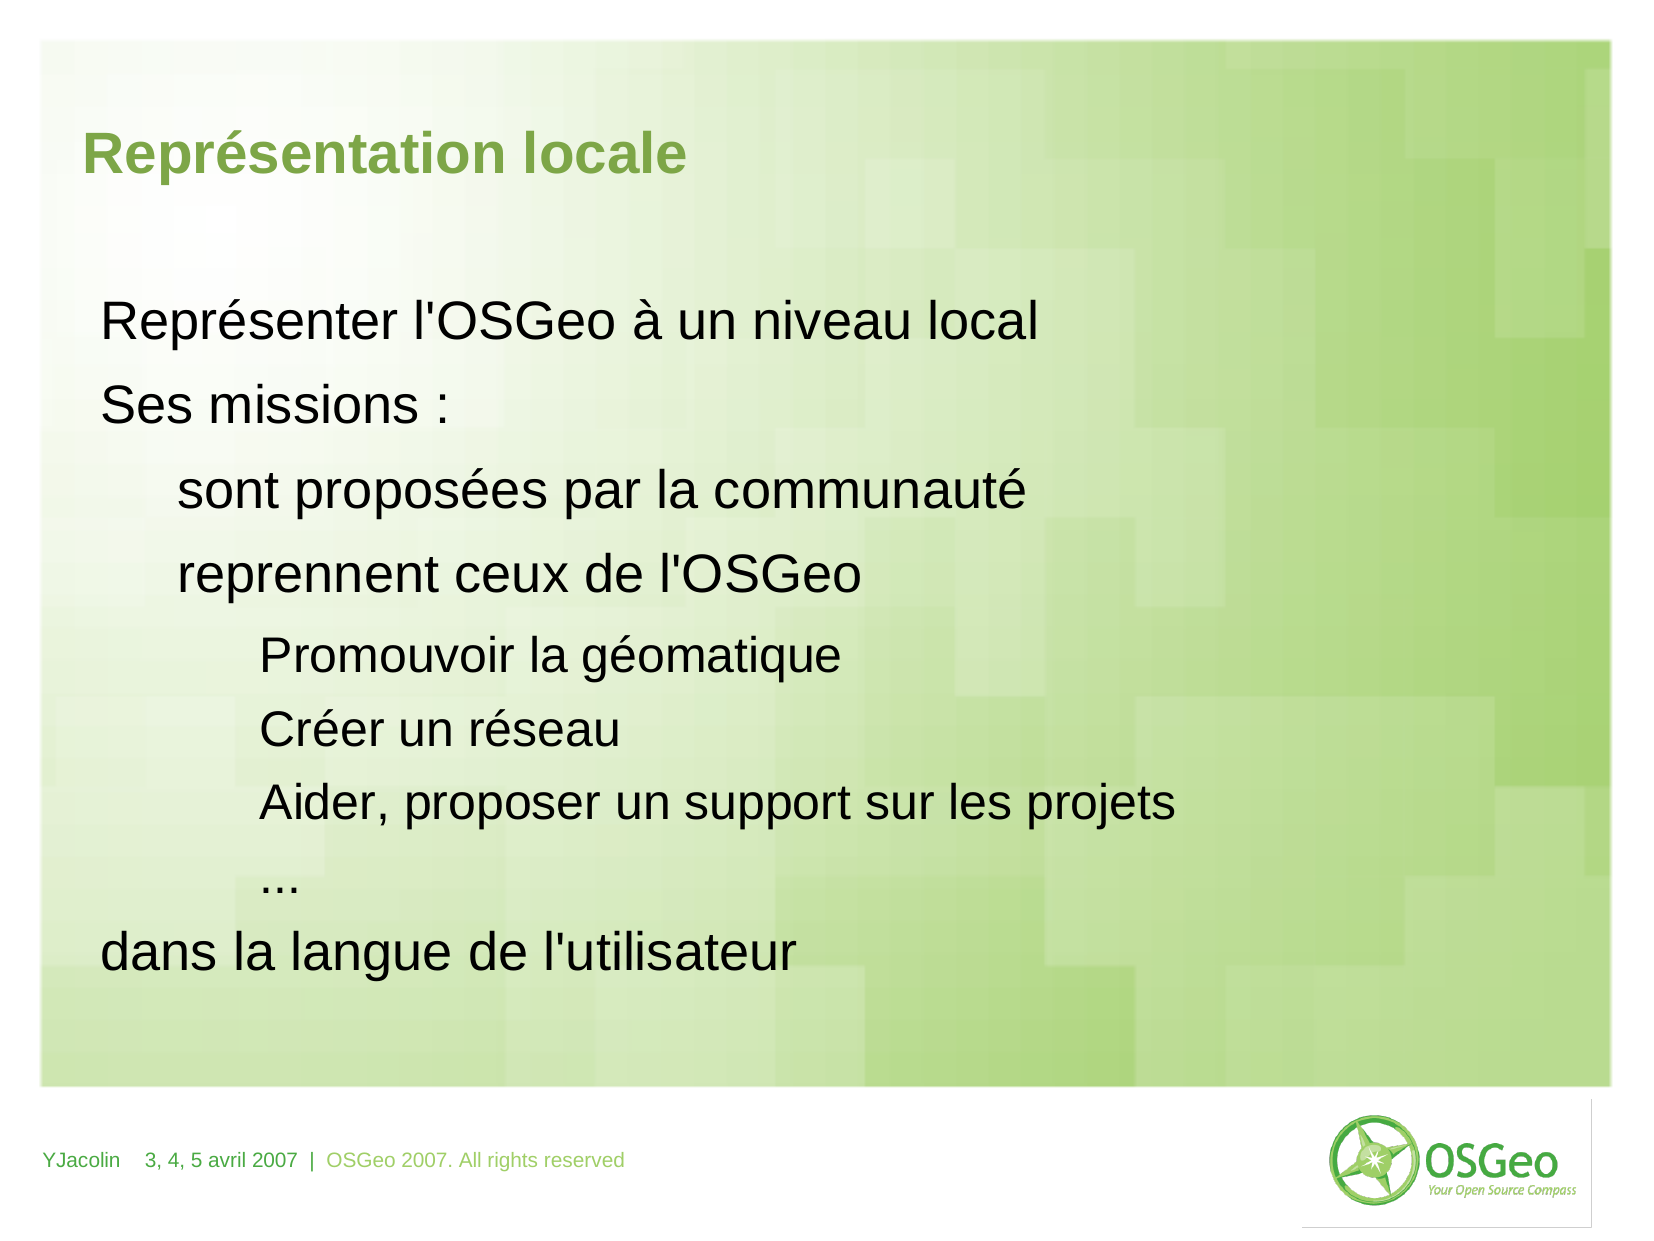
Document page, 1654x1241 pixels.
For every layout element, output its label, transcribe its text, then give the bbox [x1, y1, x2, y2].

title Représentation locale [82, 49, 1571, 257]
picture [0, 1, 1654, 1239]
list Représenter l'OSGeo à un niveau local Ses missions : sont proposées par la communauté reprennent ceux de l'OSGeo Promouvoir la géomatique Créer un réseau Aider, proposer un support sur les projets ... dans la langue de l'utilisateur [82, 290, 1571, 1109]
